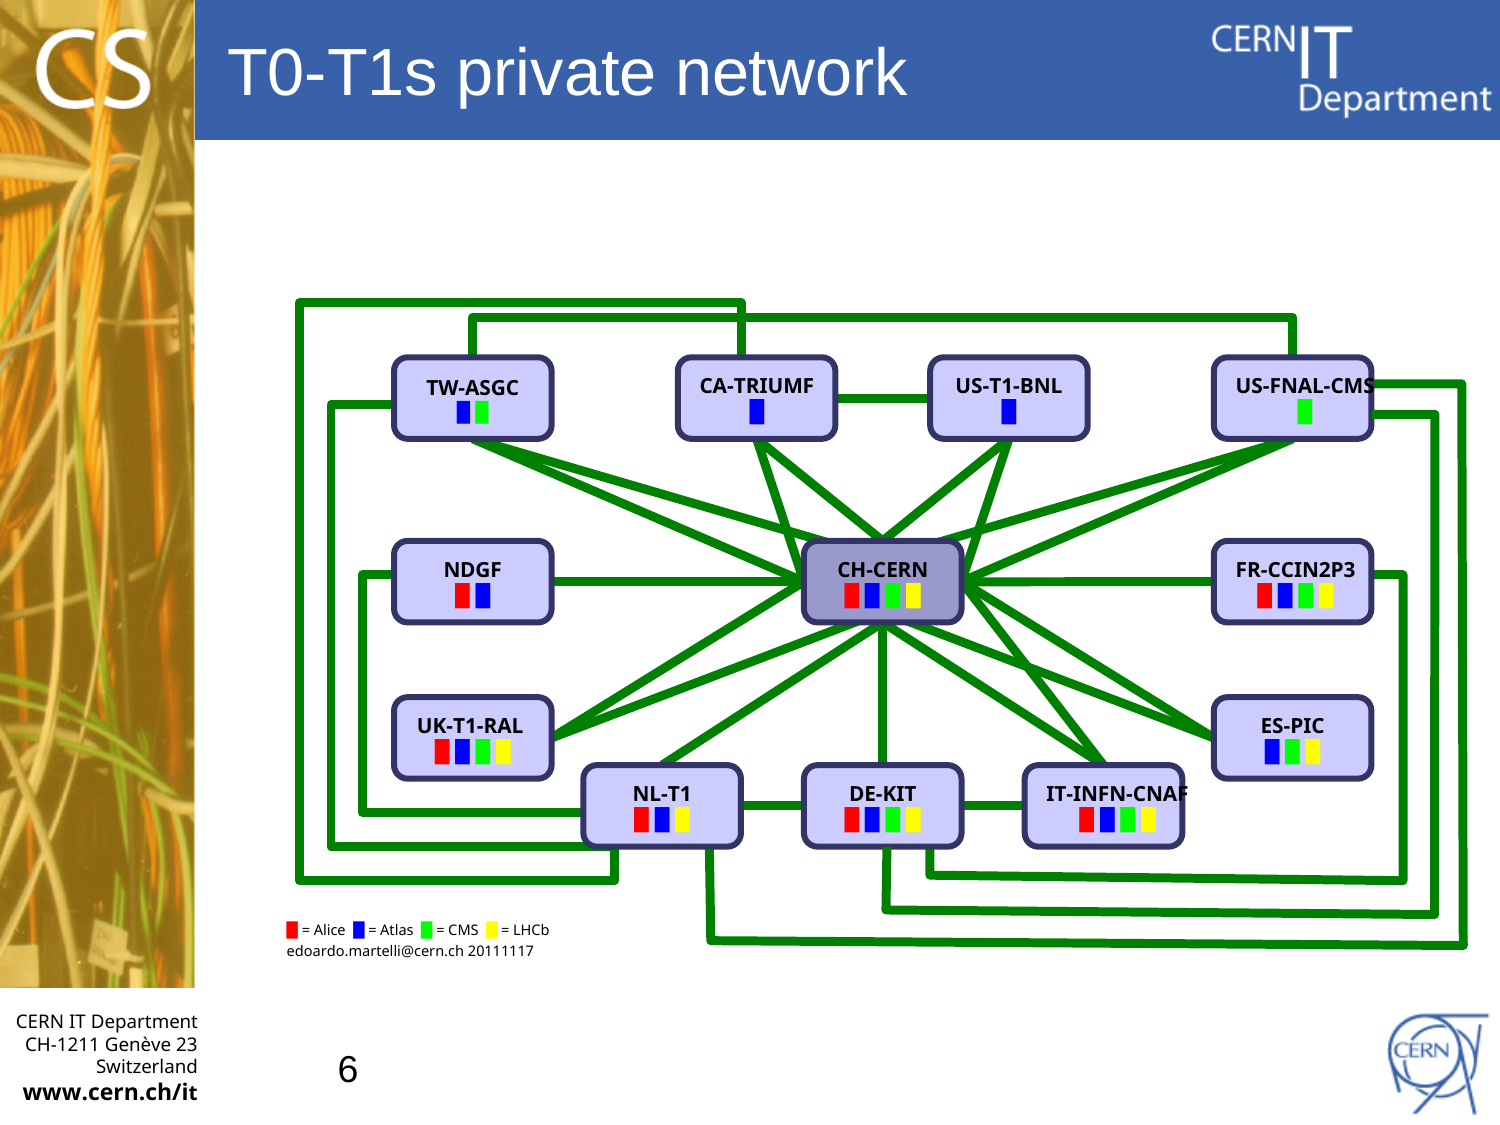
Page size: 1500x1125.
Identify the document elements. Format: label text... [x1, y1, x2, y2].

text_box IT-INFN-CNAF █ █ █ █ [1024, 765, 1183, 847]
text_box NDGF █ █ [394, 540, 552, 623]
text_box DE-KIT █ █ █ █ [803, 765, 962, 847]
text_box █ = Alice █ = Atlas █ = CMS █ = LHCb edoardo.martelli@cern.ch 20111117 [286, 917, 618, 981]
picture [1387, 1012, 1490, 1115]
text_box US-T1-BNL █ [930, 357, 1088, 439]
picture [0, 0, 212, 988]
text_box FR-CCIN2P3 █ █ █ █ [1213, 540, 1372, 623]
text_box CH-CERN █ █ █ █ [803, 540, 962, 623]
text_box TW-ASGC █ █ [394, 357, 552, 439]
text_box ES-PIC █ █ █ [1213, 697, 1372, 779]
text_box UK-T1-RAL █ █ █ █ [394, 697, 552, 779]
text_box T0-T1s private network [212, 0, 1126, 157]
text_box NL-T1 █ █ █ [583, 765, 741, 847]
text_box US-FNAL-CMS █ [1213, 357, 1372, 439]
text_box CA-TRIUMF █ [677, 357, 836, 439]
picture [1126, 0, 1500, 140]
